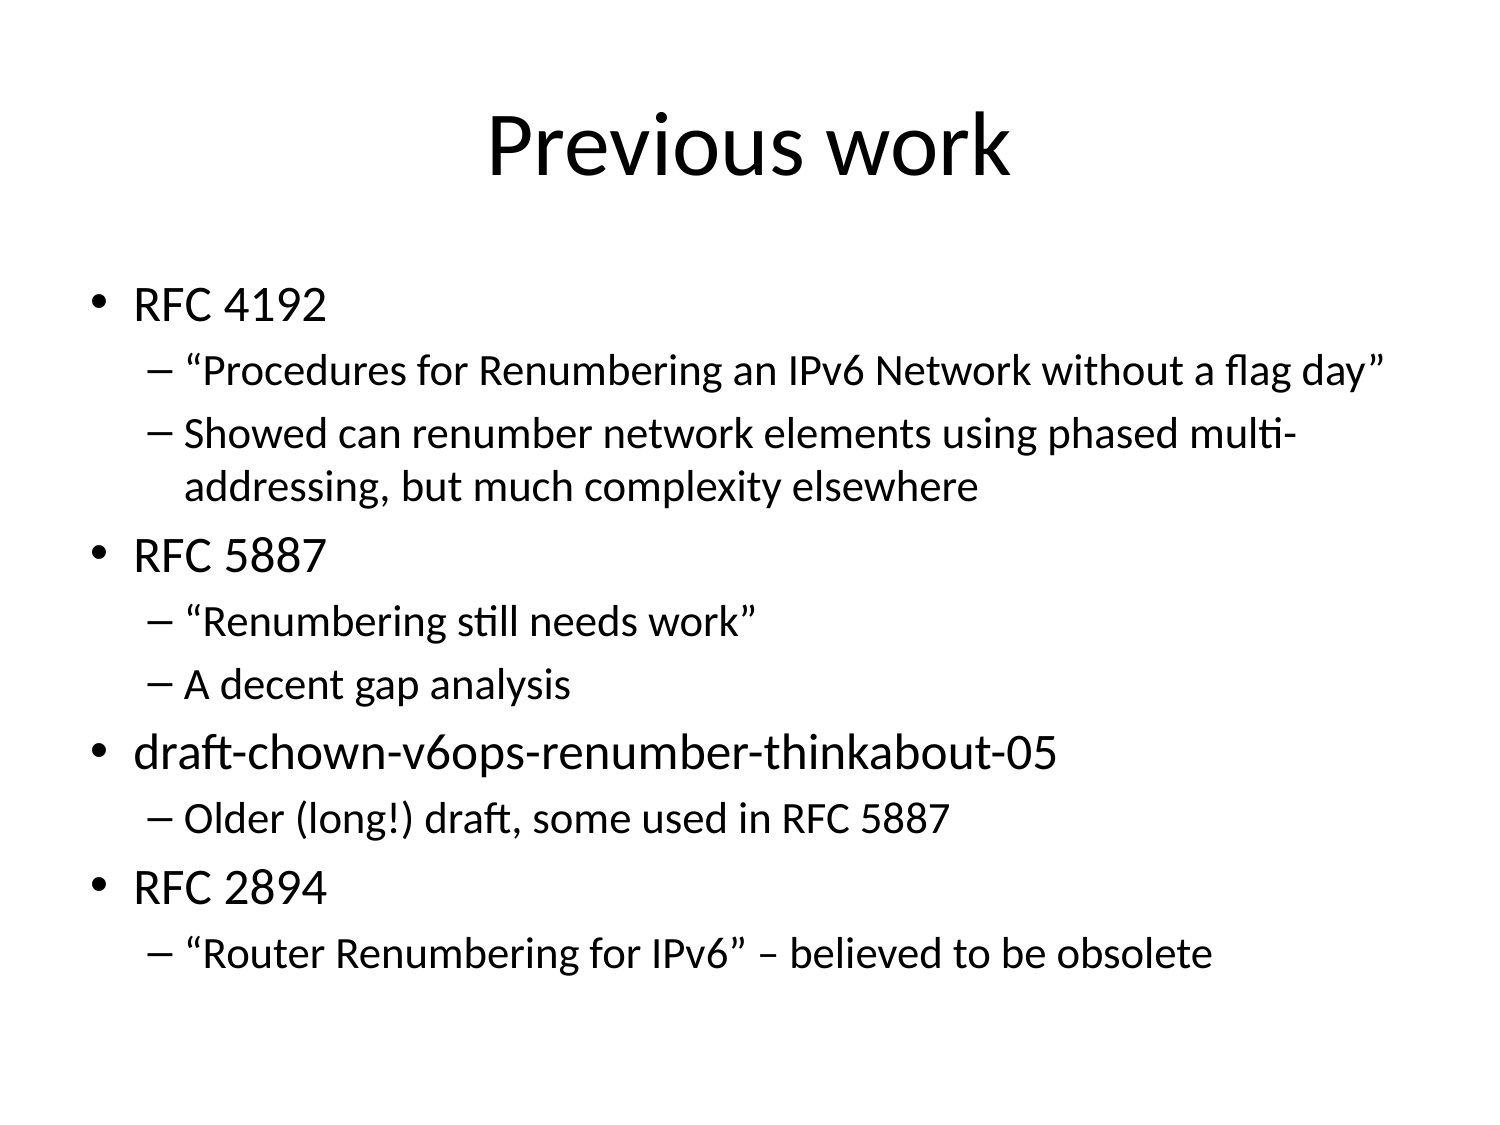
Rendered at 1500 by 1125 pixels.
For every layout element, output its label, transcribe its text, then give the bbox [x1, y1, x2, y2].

list RFC 4192 “Procedures for Renumbering an IPv6 Network without a flag day” Showed can renumber network elements using phased multi-addressing, but much complexity elsewhere RFC 5887 “Renumbering still needs work” A decent gap analysis draft-chown-v6ops-renumber-thinkabout-05 Older (long!) draft, some used in RFC 5887 RFC 2894 “Router Renumbering for IPv6” – believed to be obsolete [75, 262, 1425, 1005]
title Previous work [75, 45, 1425, 233]
